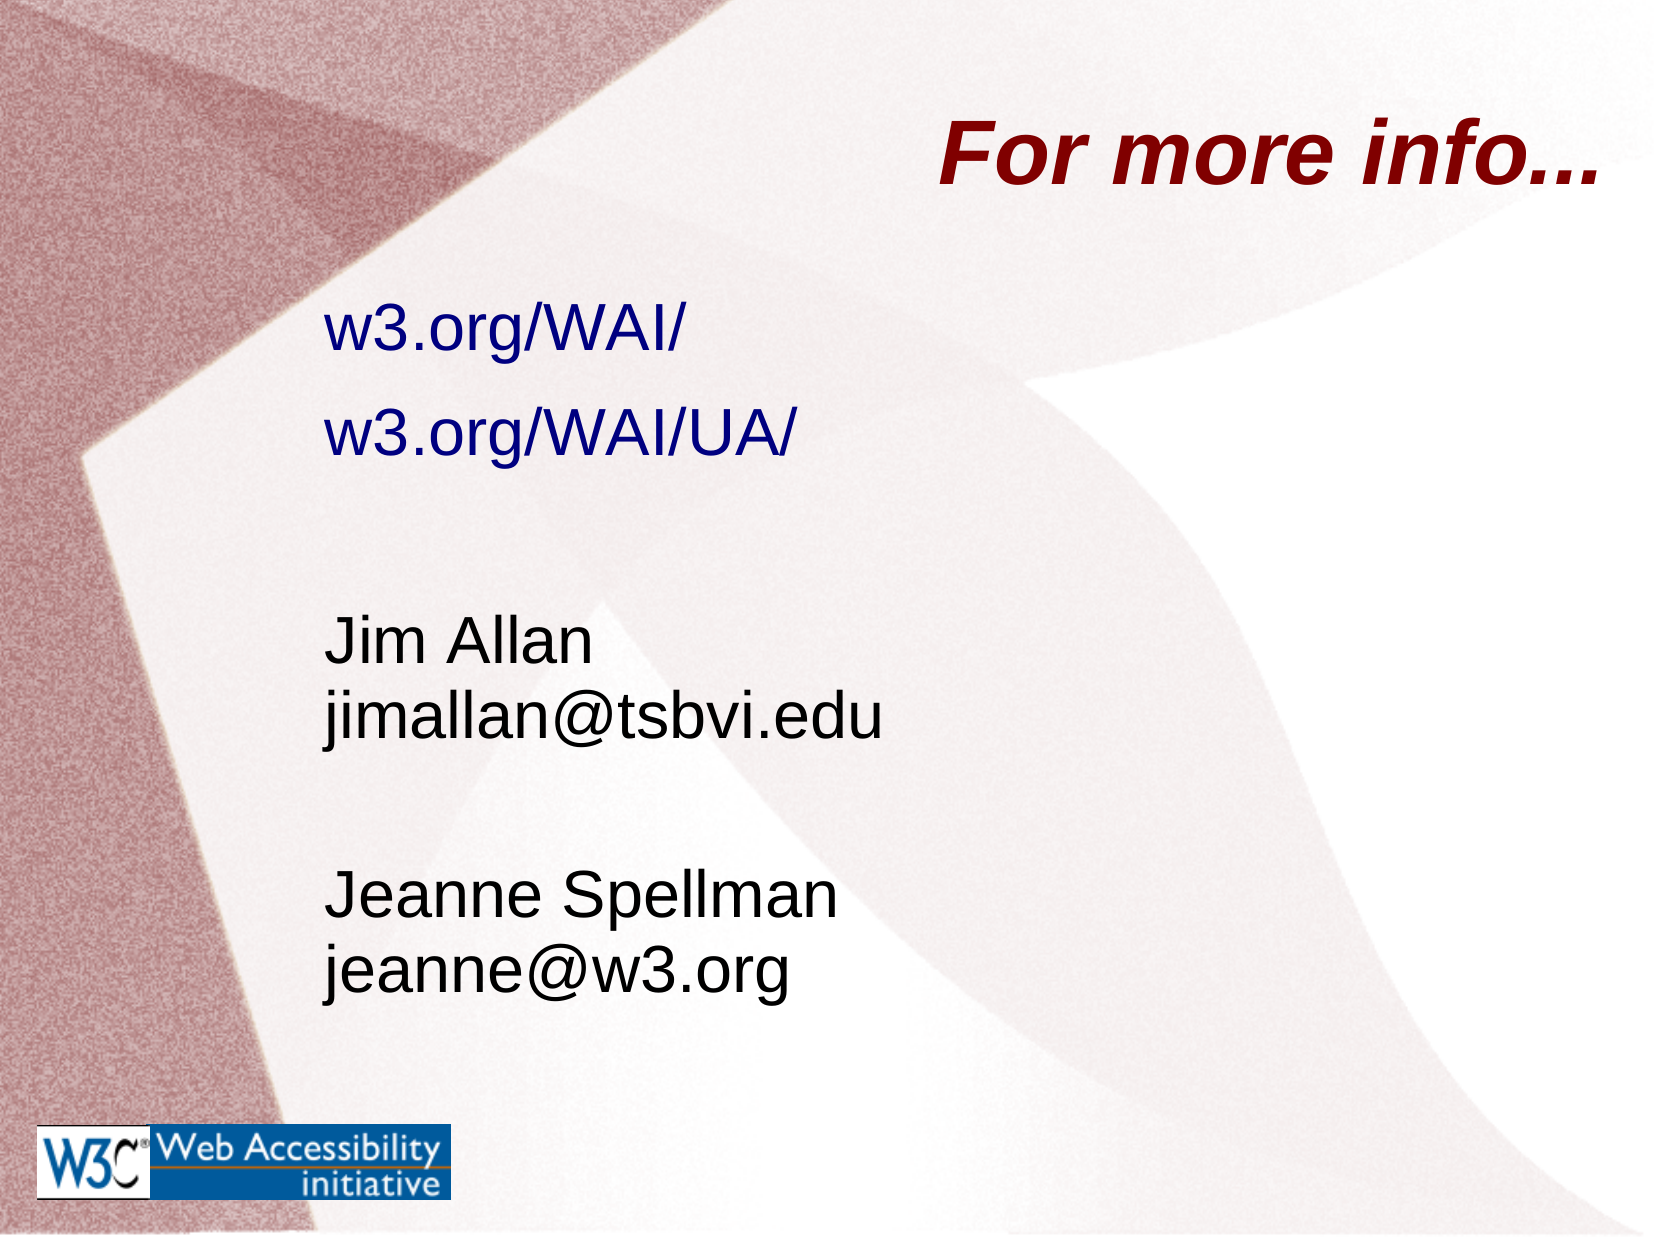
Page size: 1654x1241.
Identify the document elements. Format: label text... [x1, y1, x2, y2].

picture [0, 0, 1654, 1241]
list w3.org/WAI/ w3.org/WAI/UA/ Jim Allan jimallan@tsbvi.edu Jeanne Spellman jeanne@w3.org [324, 290, 1601, 1007]
title For more info... [596, 49, 1607, 257]
